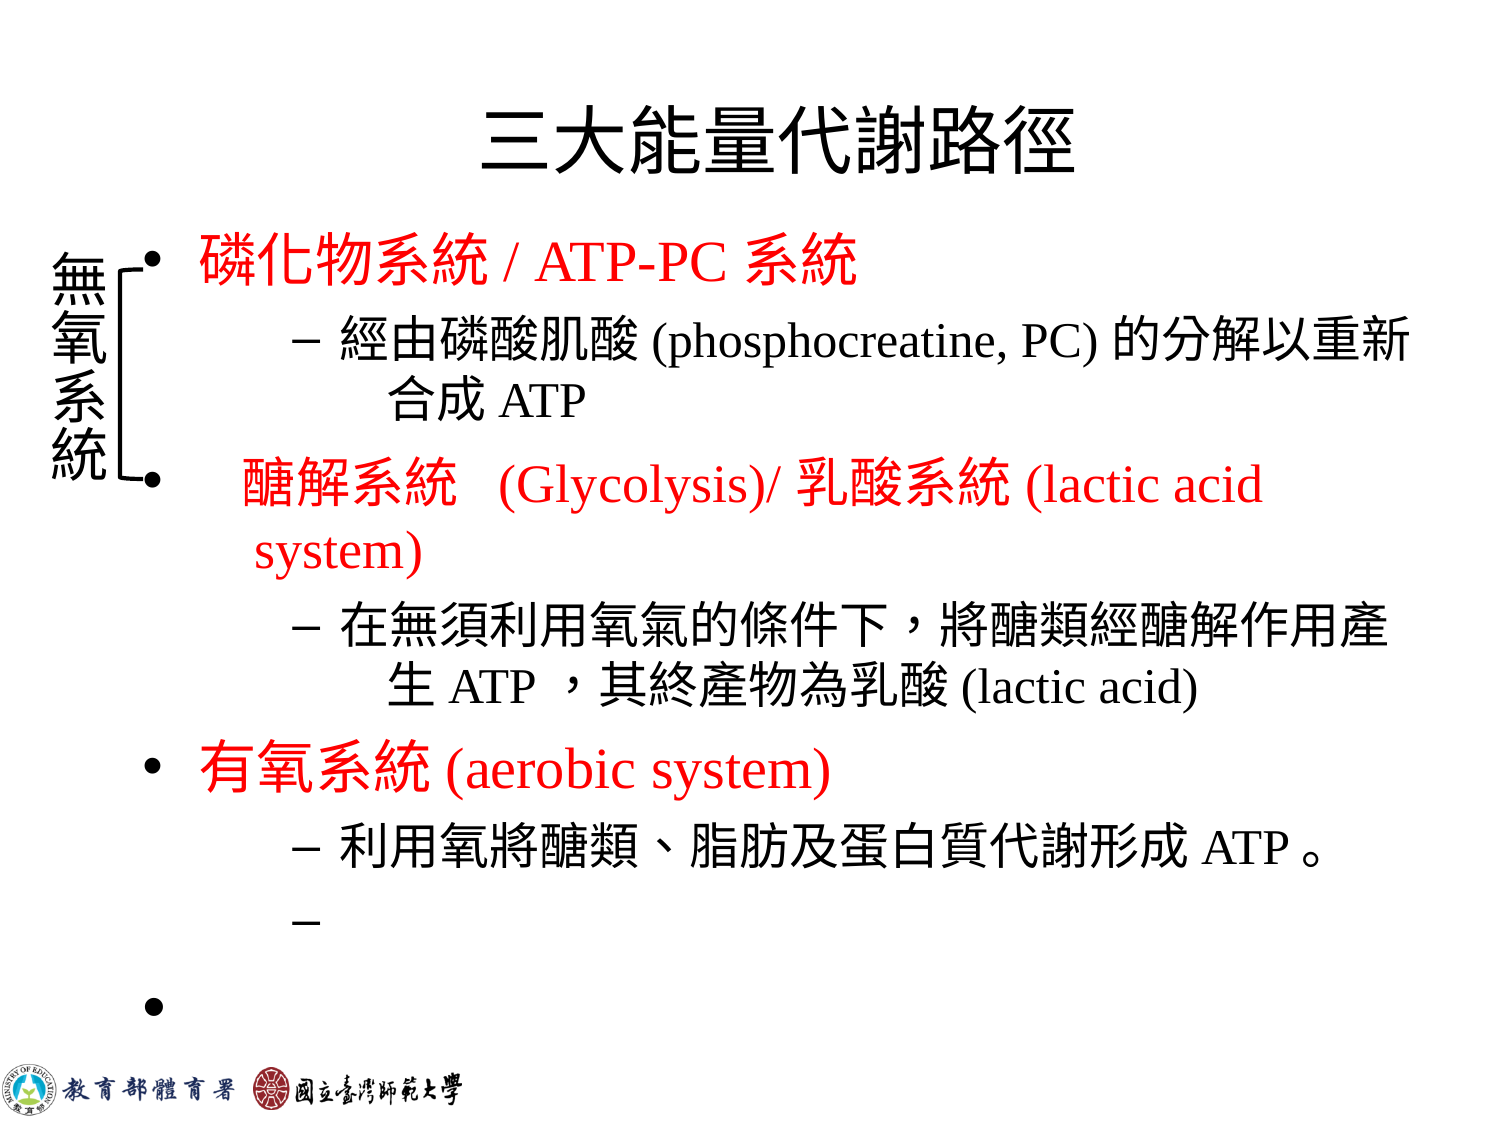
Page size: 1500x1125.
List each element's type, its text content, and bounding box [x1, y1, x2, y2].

text_box 無氧系統 [0, 235, 121, 563]
list 磷化物系統/ ATP-PC系統 經由磷酸肌酸(phosphocreatine, PC)的分解以重新合成ATP 醣解系統 (Glycolysis)/乳酸系統(lactic acid system) 在無須利用氧氣的條件下，將醣類經醣解作用產生ATP，其終產物為乳酸(lactic acid) 有氧系統(aerobic system) 利用氧將醣類、脂肪及蛋白質代謝形成ATP。 [127, 215, 1449, 1023]
title 三大能量代謝路徑 [75, 45, 1426, 233]
